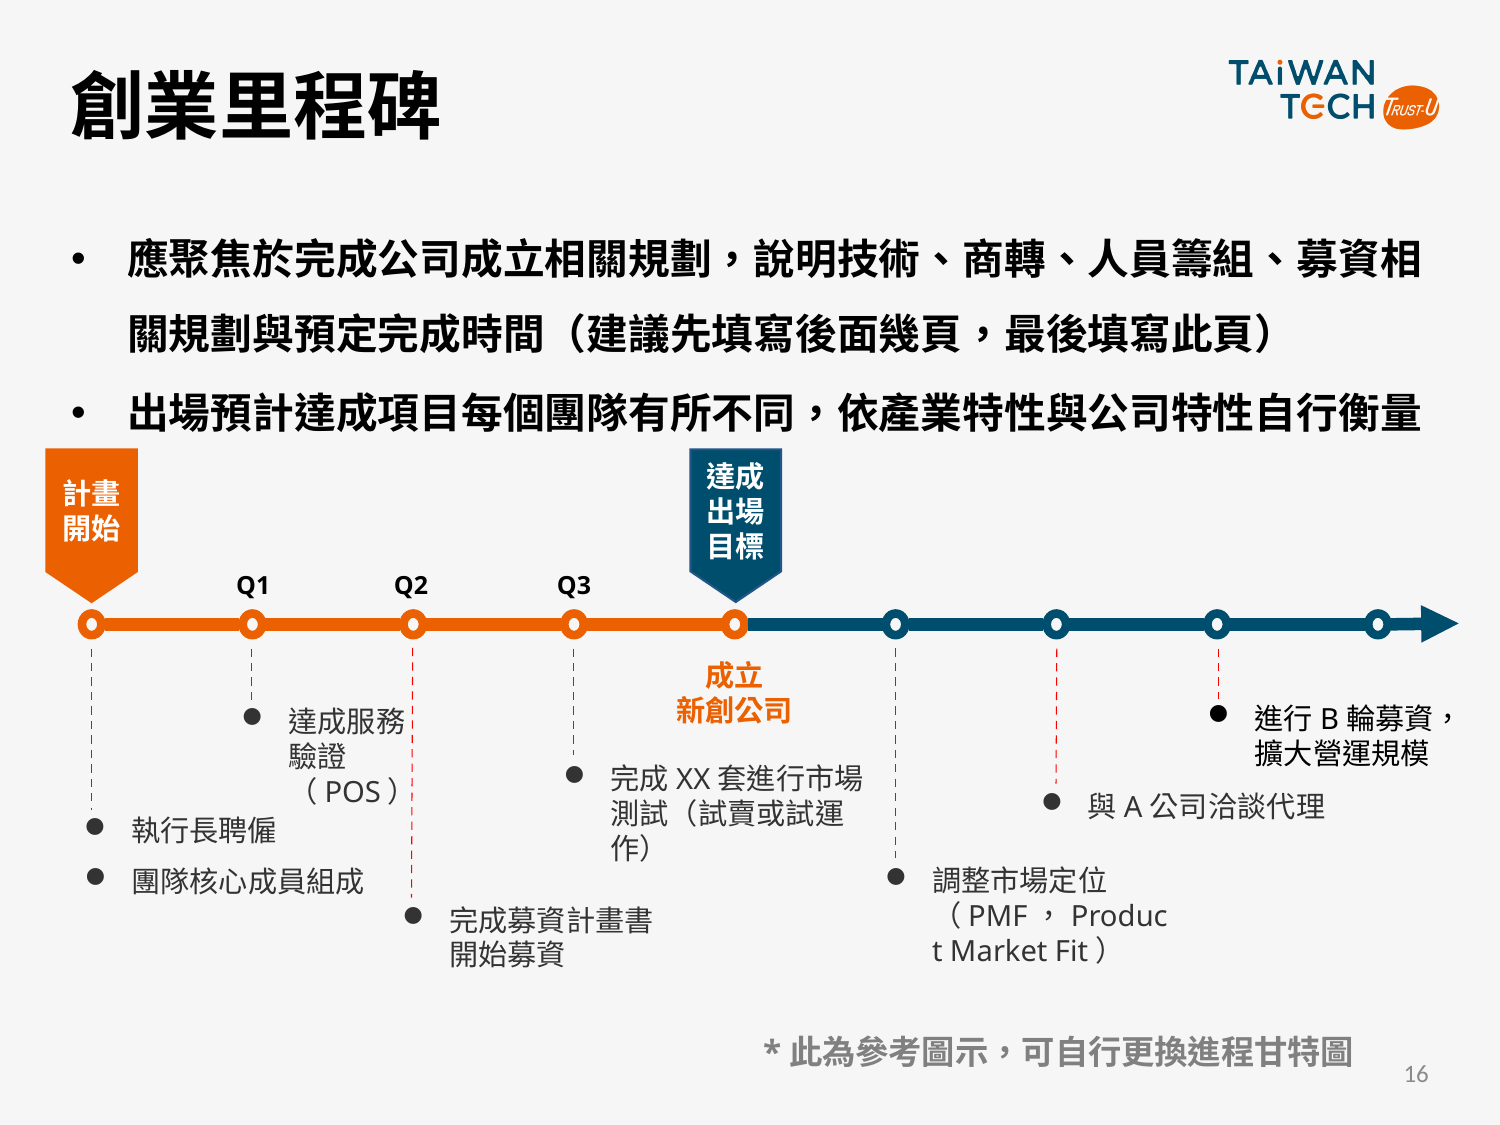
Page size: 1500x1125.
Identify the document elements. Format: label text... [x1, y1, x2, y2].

text_box [78, 610, 105, 639]
text_box 與A公司洽談代理 [1026, 781, 1341, 832]
text_box Q1 [221, 561, 286, 607]
text_box 團隊核心成員組成 [69, 855, 381, 906]
text_box Q3 [542, 561, 607, 607]
title 創業里程碑 [55, 33, 1444, 156]
text_box 達成服務驗證（POS） [226, 696, 445, 816]
list 應聚焦於完成公司成立相關規劃，說明技術、商轉、人員籌組、募資相關規劃與預定完成時間（建議先填寫後面幾頁，最後填寫此頁） 出場預計達成項目每個團隊有所不同，依產業特性與公司特性自行衡量 [55, 200, 1444, 1021]
text_box [1204, 610, 1230, 639]
text_box 調整市場定位（PMF，Product Market Fit） [870, 855, 1192, 976]
text_box 達成 出場 目標 [690, 449, 782, 603]
text_box [1364, 610, 1391, 639]
text_box Q2 [379, 561, 444, 607]
slide_number <編號> [1106, 1042, 1445, 1103]
text_box 成立 新創公司 [661, 649, 809, 735]
text_box [721, 610, 748, 639]
text_box [882, 610, 909, 639]
text_box [400, 610, 426, 639]
text_box [561, 610, 587, 639]
text_box 計畫開始 [46, 449, 137, 603]
text_box 進行B輪募資，擴大營運規模 [1192, 693, 1470, 778]
text_box 完成XX套進行市場測試（試賣或試運作） [548, 753, 879, 874]
text_box *此為參考圖示，可自行更換進程甘特圖 [748, 1024, 1370, 1079]
text_box [239, 610, 265, 639]
text_box 執行長聘僱 [69, 805, 293, 855]
text_box 完成募資計畫書 開始募資 [387, 894, 669, 980]
text_box [1043, 610, 1069, 639]
